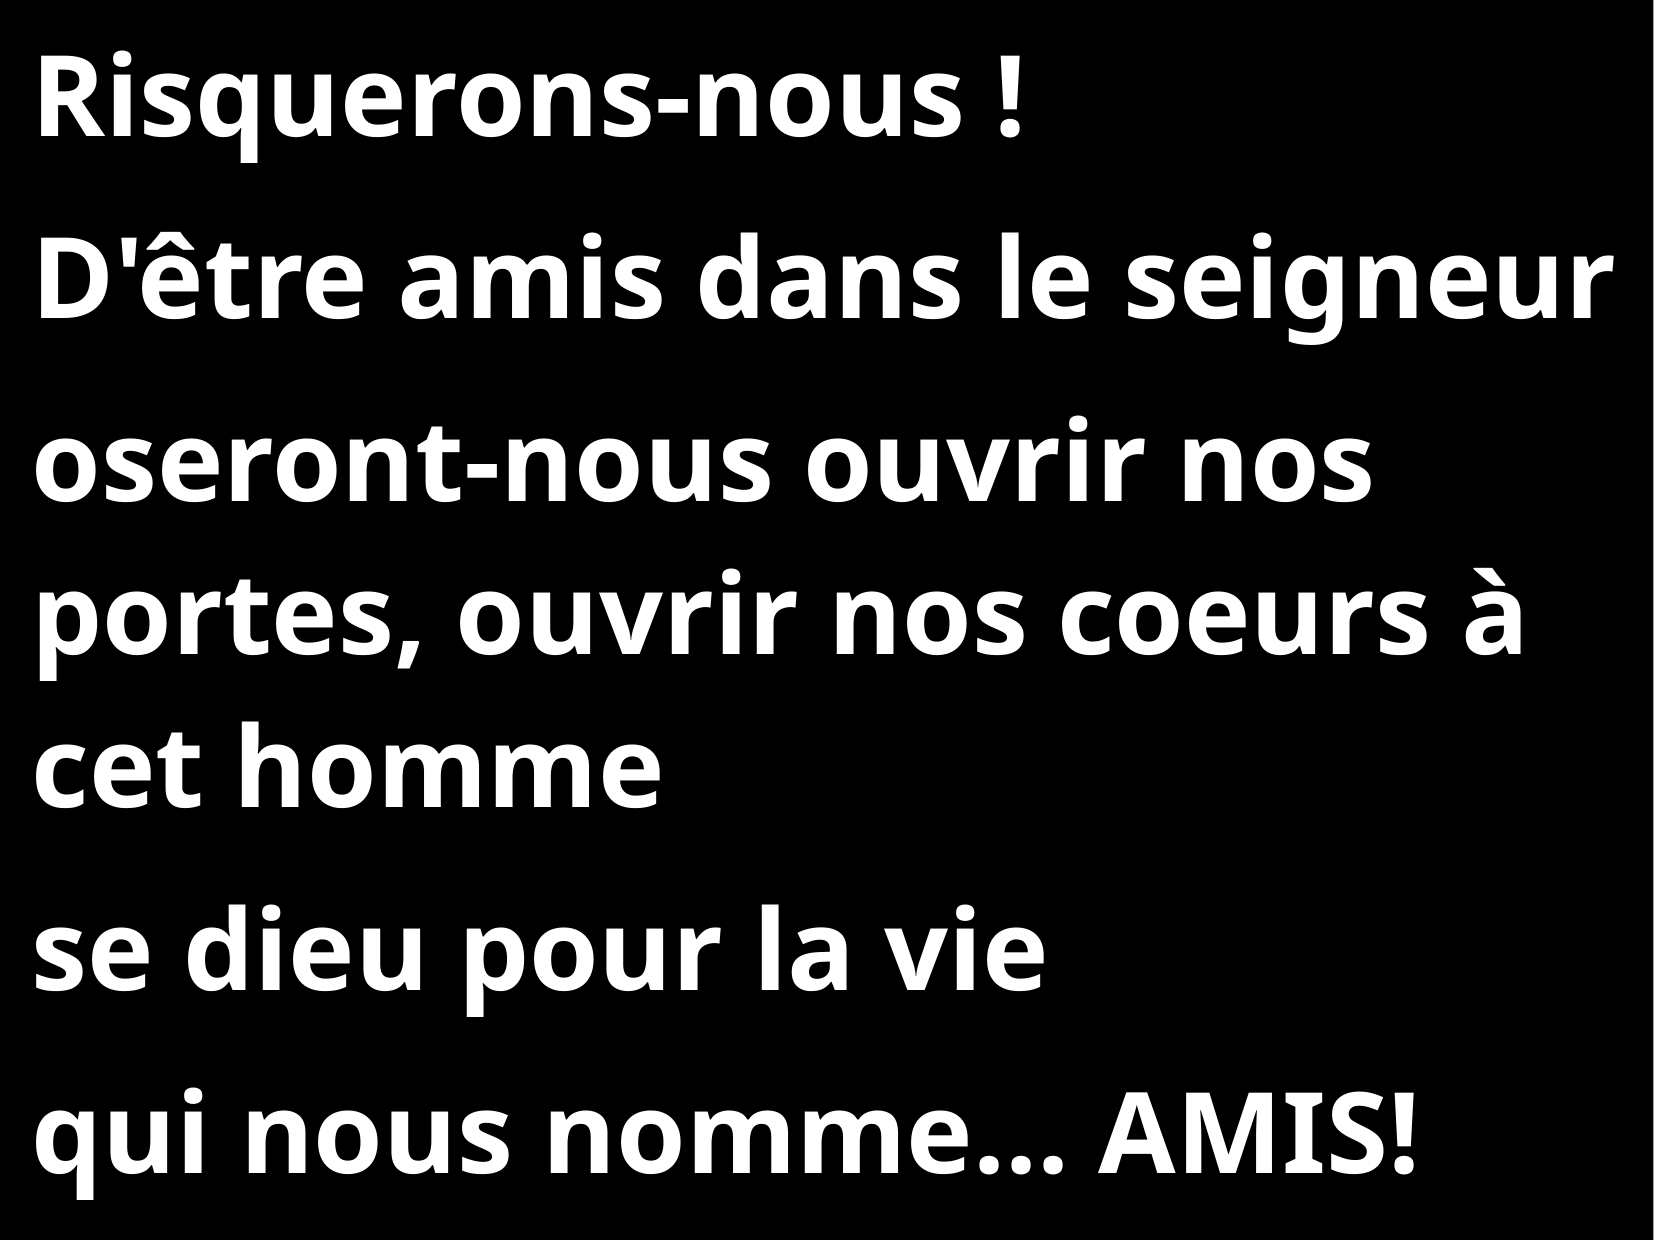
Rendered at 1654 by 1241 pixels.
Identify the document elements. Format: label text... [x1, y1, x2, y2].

list Risquerons-nous ! D'être amis dans le seigneur oseront-nous ouvrir nos portes, ouvrir nos coeurs à cet homme se dieu pour la vie qui nous nomme... AMIS! [31, 15, 1627, 1241]
